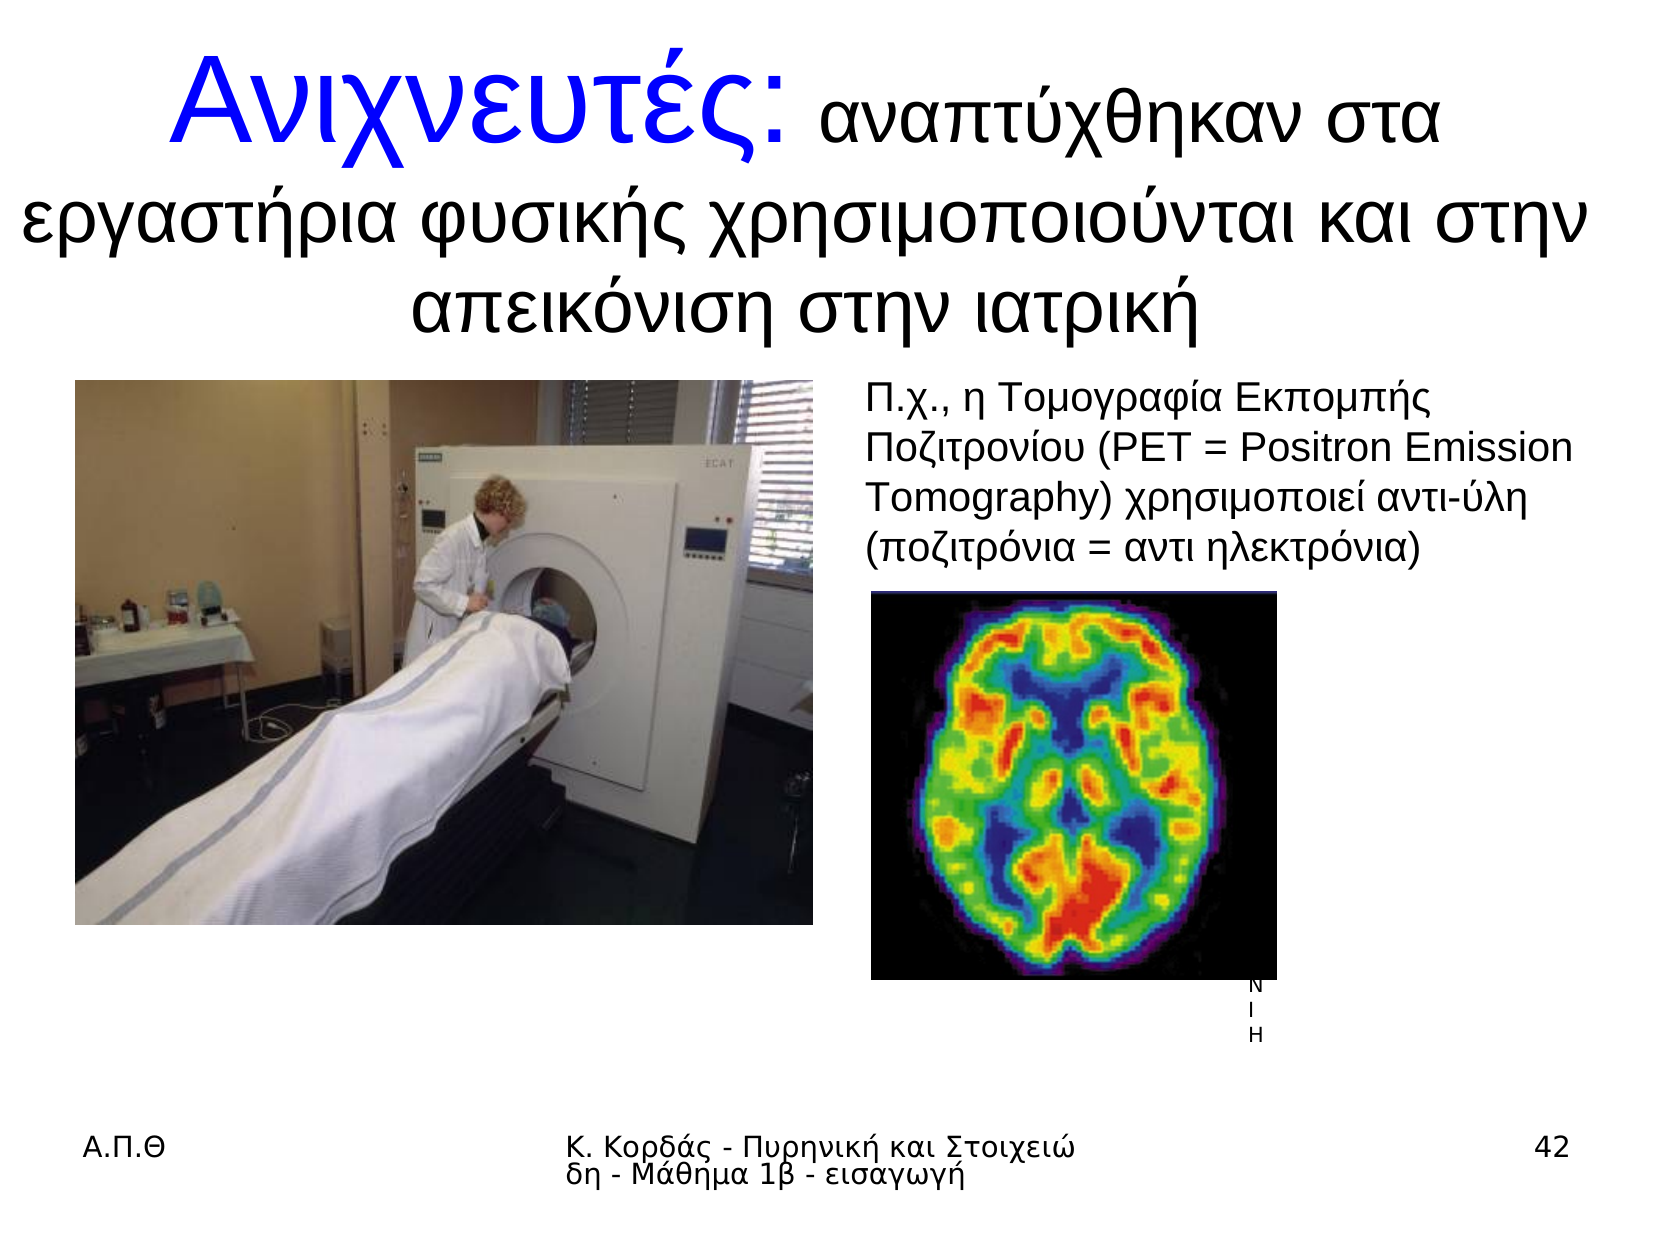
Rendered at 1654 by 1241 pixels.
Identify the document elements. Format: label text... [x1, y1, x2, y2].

text_box Π.χ., η Τομογραφία Εκπομπής Ποζιτρονίου (PET = Positron Emission Tomography) χρησιμοποιεί αντι-ύλη (ποζιτρόνια = αντι ηλεκτρόνια) [849, 362, 1613, 628]
picture [75, 380, 813, 925]
picture [871, 591, 1277, 980]
title Ανιχνευτές: αναπτύχθηκαν στα εργαστήρια φυσικής χρησιμοποιούνται και στην απεικόνιση στην ιατρική [0, 9, 1613, 465]
text_box Courtesy NIH [1233, 789, 1284, 1054]
